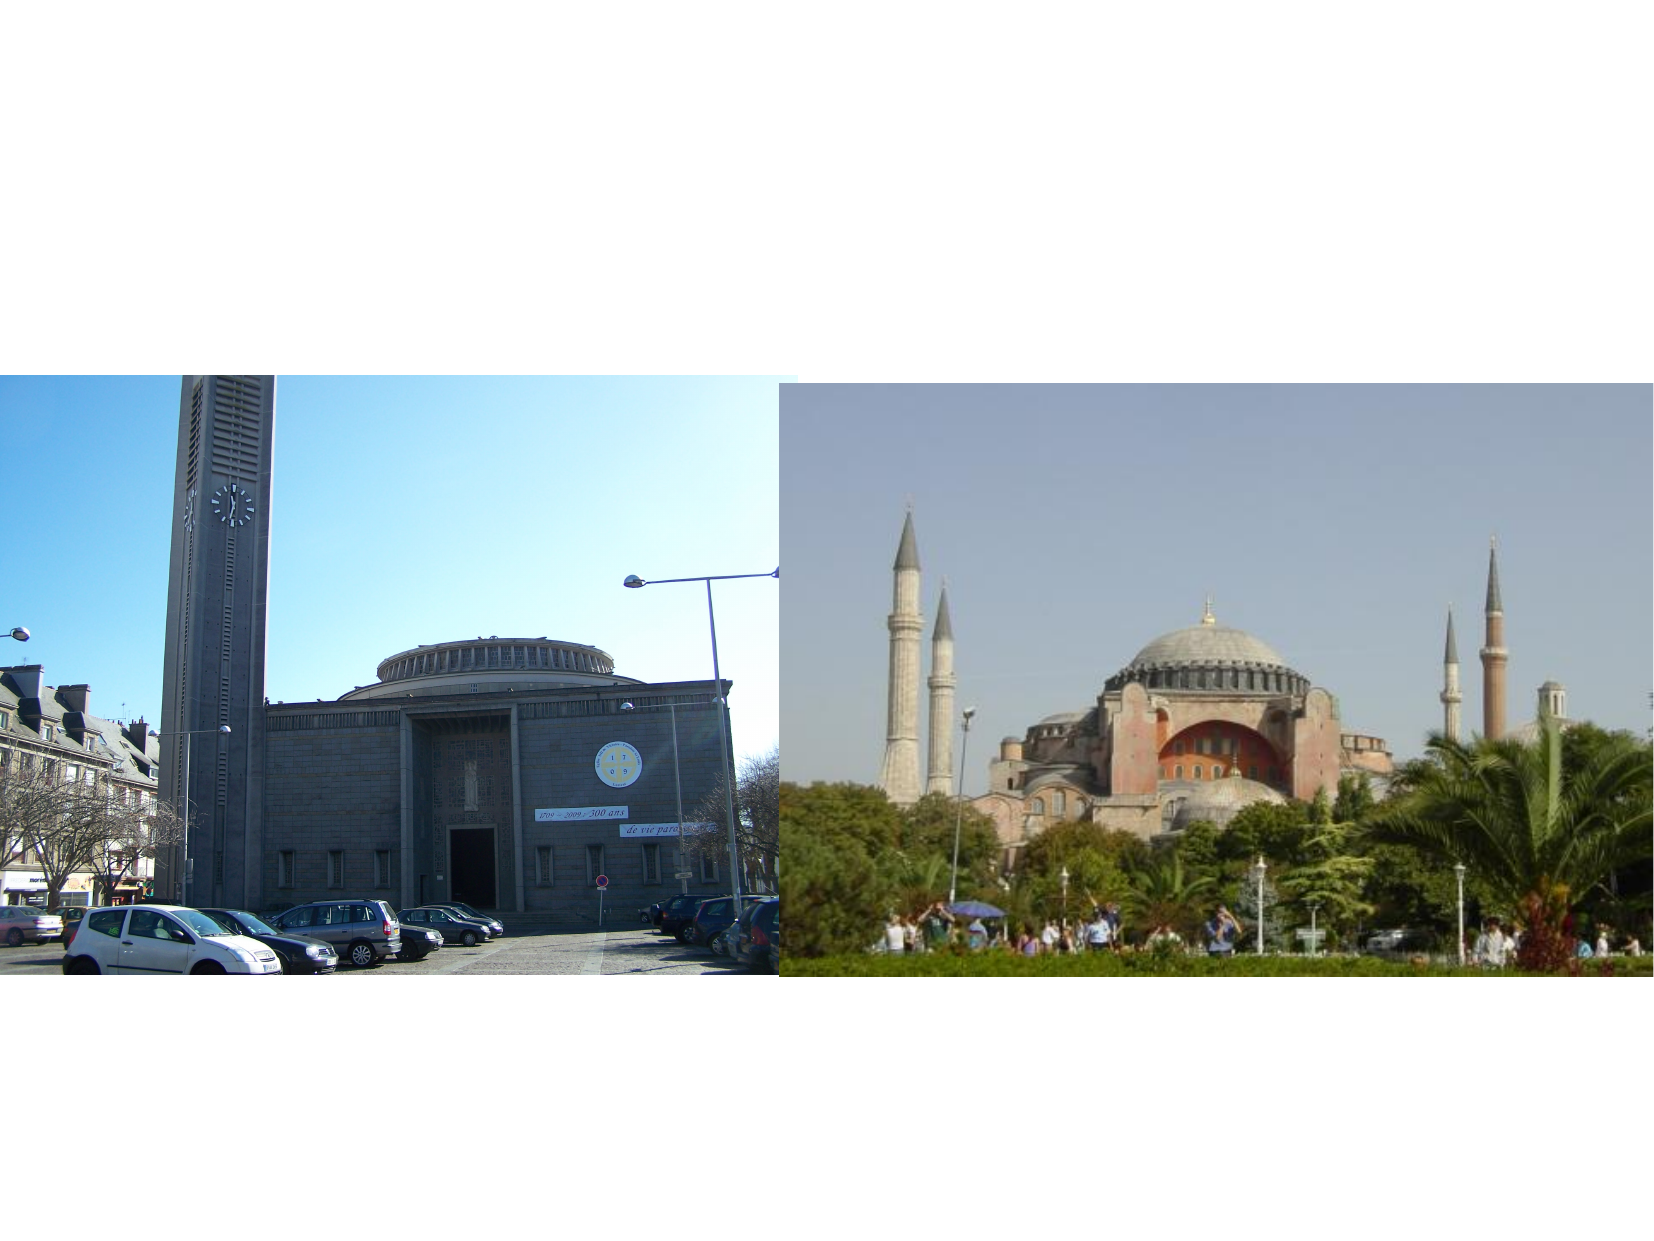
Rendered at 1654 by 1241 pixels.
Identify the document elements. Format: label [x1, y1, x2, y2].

picture [0, 375, 1654, 977]
